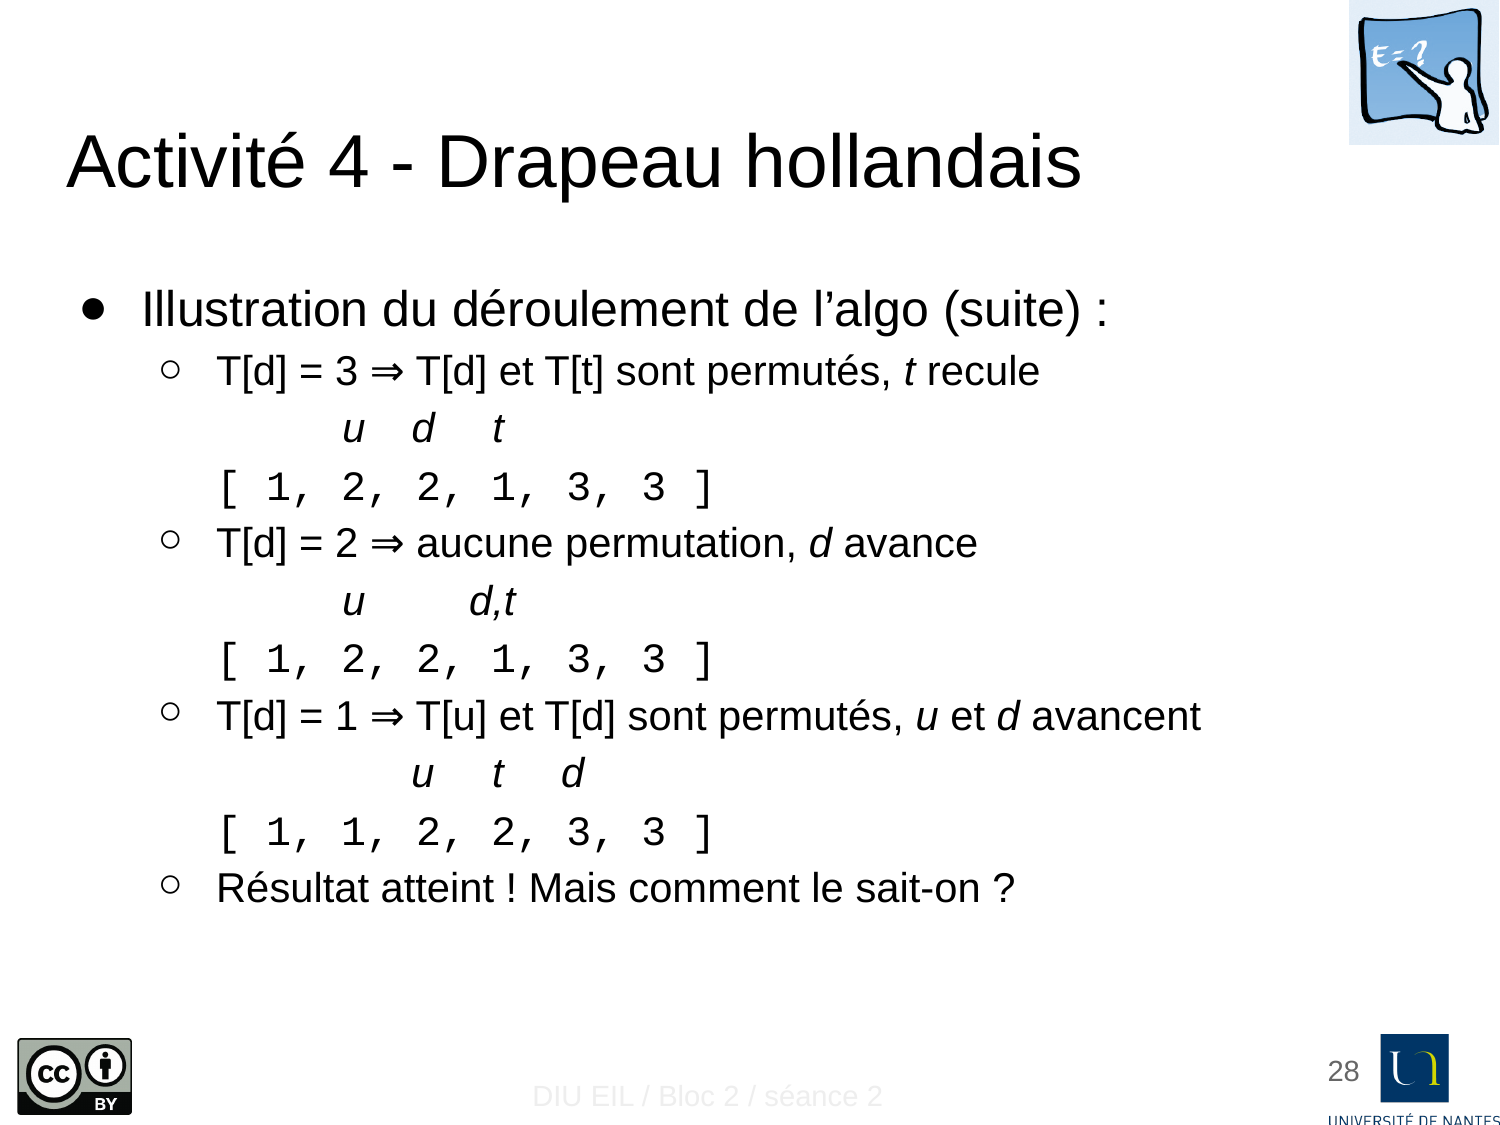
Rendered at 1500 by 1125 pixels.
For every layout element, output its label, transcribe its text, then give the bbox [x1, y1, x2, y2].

picture [1349, 0, 1499, 145]
slide_number <numéro> [1284, 1038, 1375, 1102]
picture [1329, 1034, 1500, 1125]
picture [17, 1038, 132, 1115]
list Illustration du déroulement de l’algo (suite) : T[d] = 3 ⇒ T[d] et T[t] sont permutés, t recule u d t [ 1, 2, 2, 1, 3, 3 ] T[d] = 2 ⇒ aucune permutation, d avance u d,t [ 1, 2, 2, 1, 3, 3 ] T[d] = 1 ⇒ T[u] et T[d] sont permutés, u et d avancent u t d [ 1, 1, 2, 2, 3, 3 ] Résultat atteint ! Mais comment le sait-on ? [51, 252, 1449, 1064]
title Activité 4 - Drapeau hollandais [51, 97, 1449, 223]
